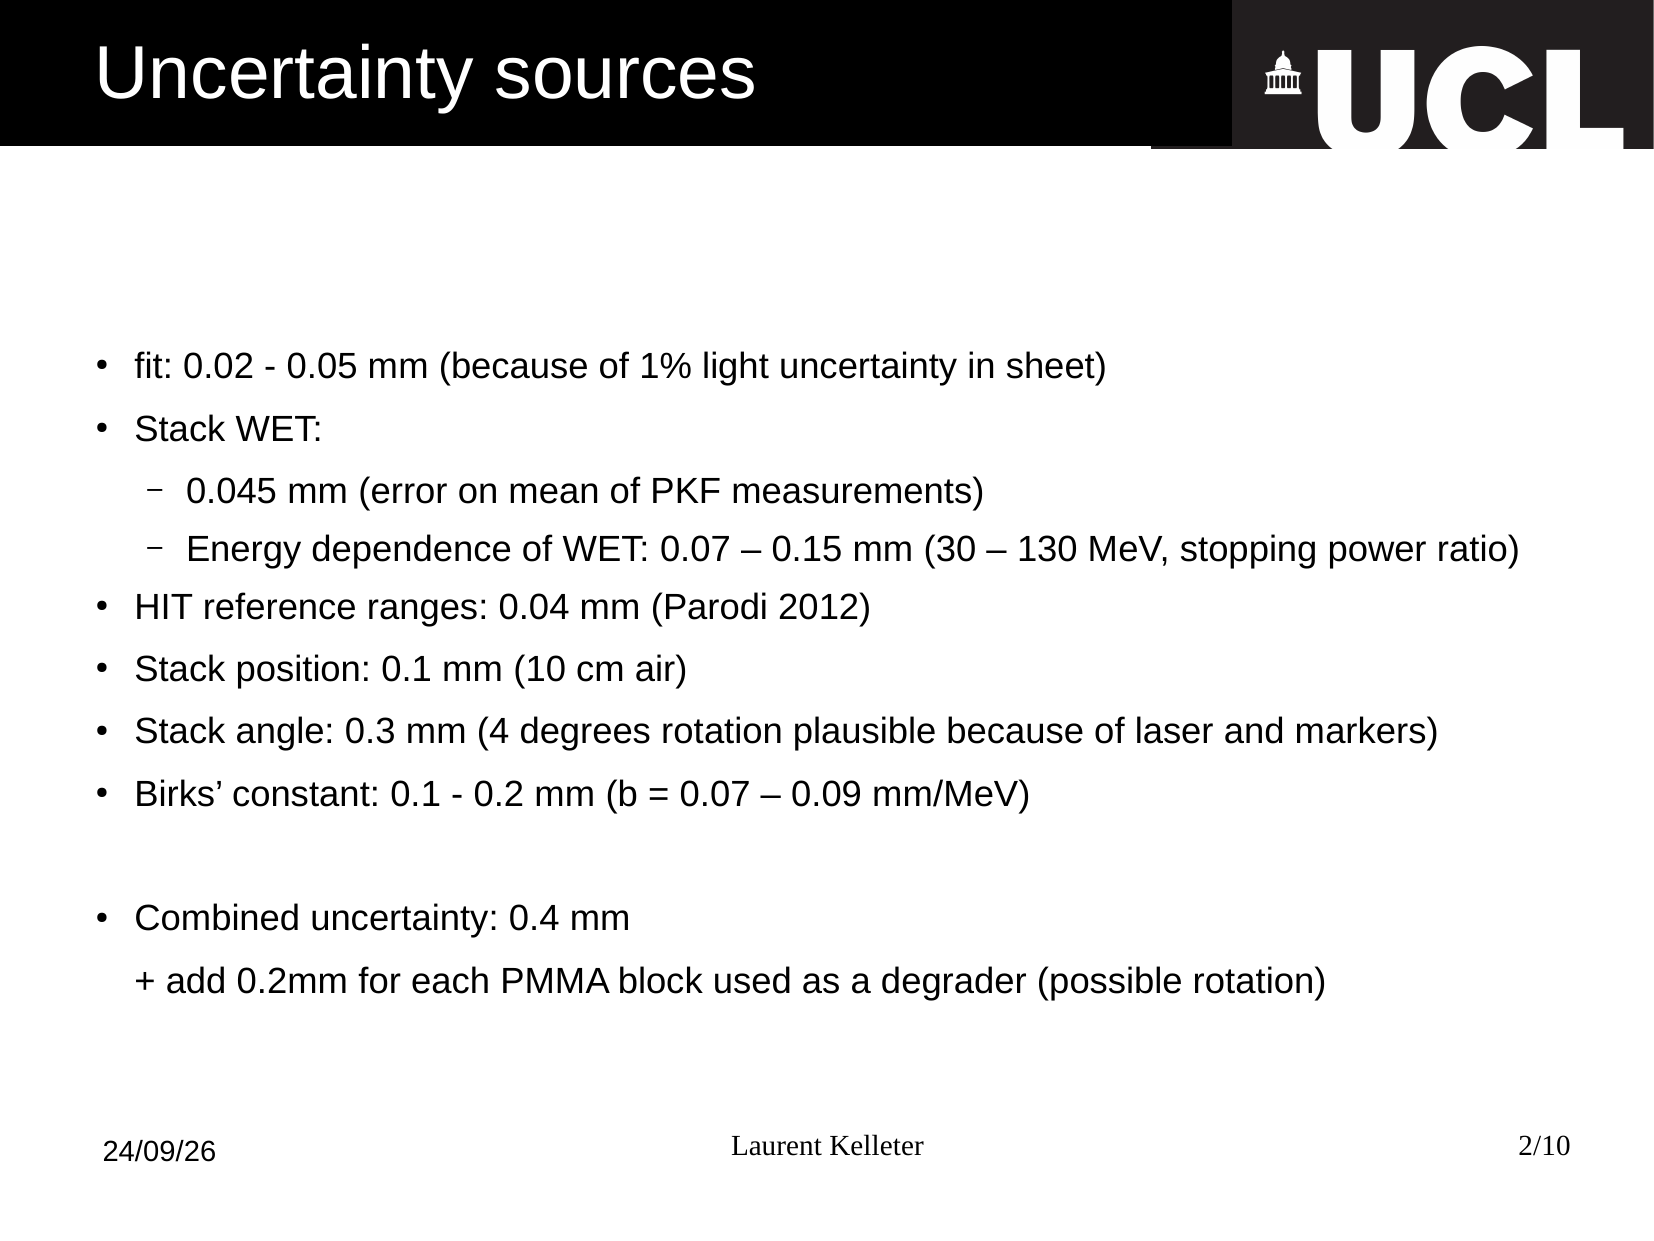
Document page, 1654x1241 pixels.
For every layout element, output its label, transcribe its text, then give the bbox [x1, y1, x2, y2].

picture [1151, 0, 1654, 149]
title Uncertainty sources [94, 0, 1241, 147]
list fit: 0.02 - 0.05 mm (because of 1% light uncertainty in sheet) Stack WET: 0.045 mm (error on mean of PKF measurements) Energy dependence of WET: 0.07 – 0.15 mm (30 – 130 MeV, stopping power ratio) HIT reference ranges: 0.04 mm (Parodi 2012) Stack position: 0.1 mm (10 cm air) Stack angle: 0.3 mm (4 degrees rotation plausible because of laser and markers) Birks’ constant: 0.1 - 0.2 mm (b = 0.07 – 0.09 mm/MeV) Combined uncertainty: 0.4 mm + add 0.2mm for each PMMA block used as a degrader (possible rotation) [82, 283, 1571, 1010]
